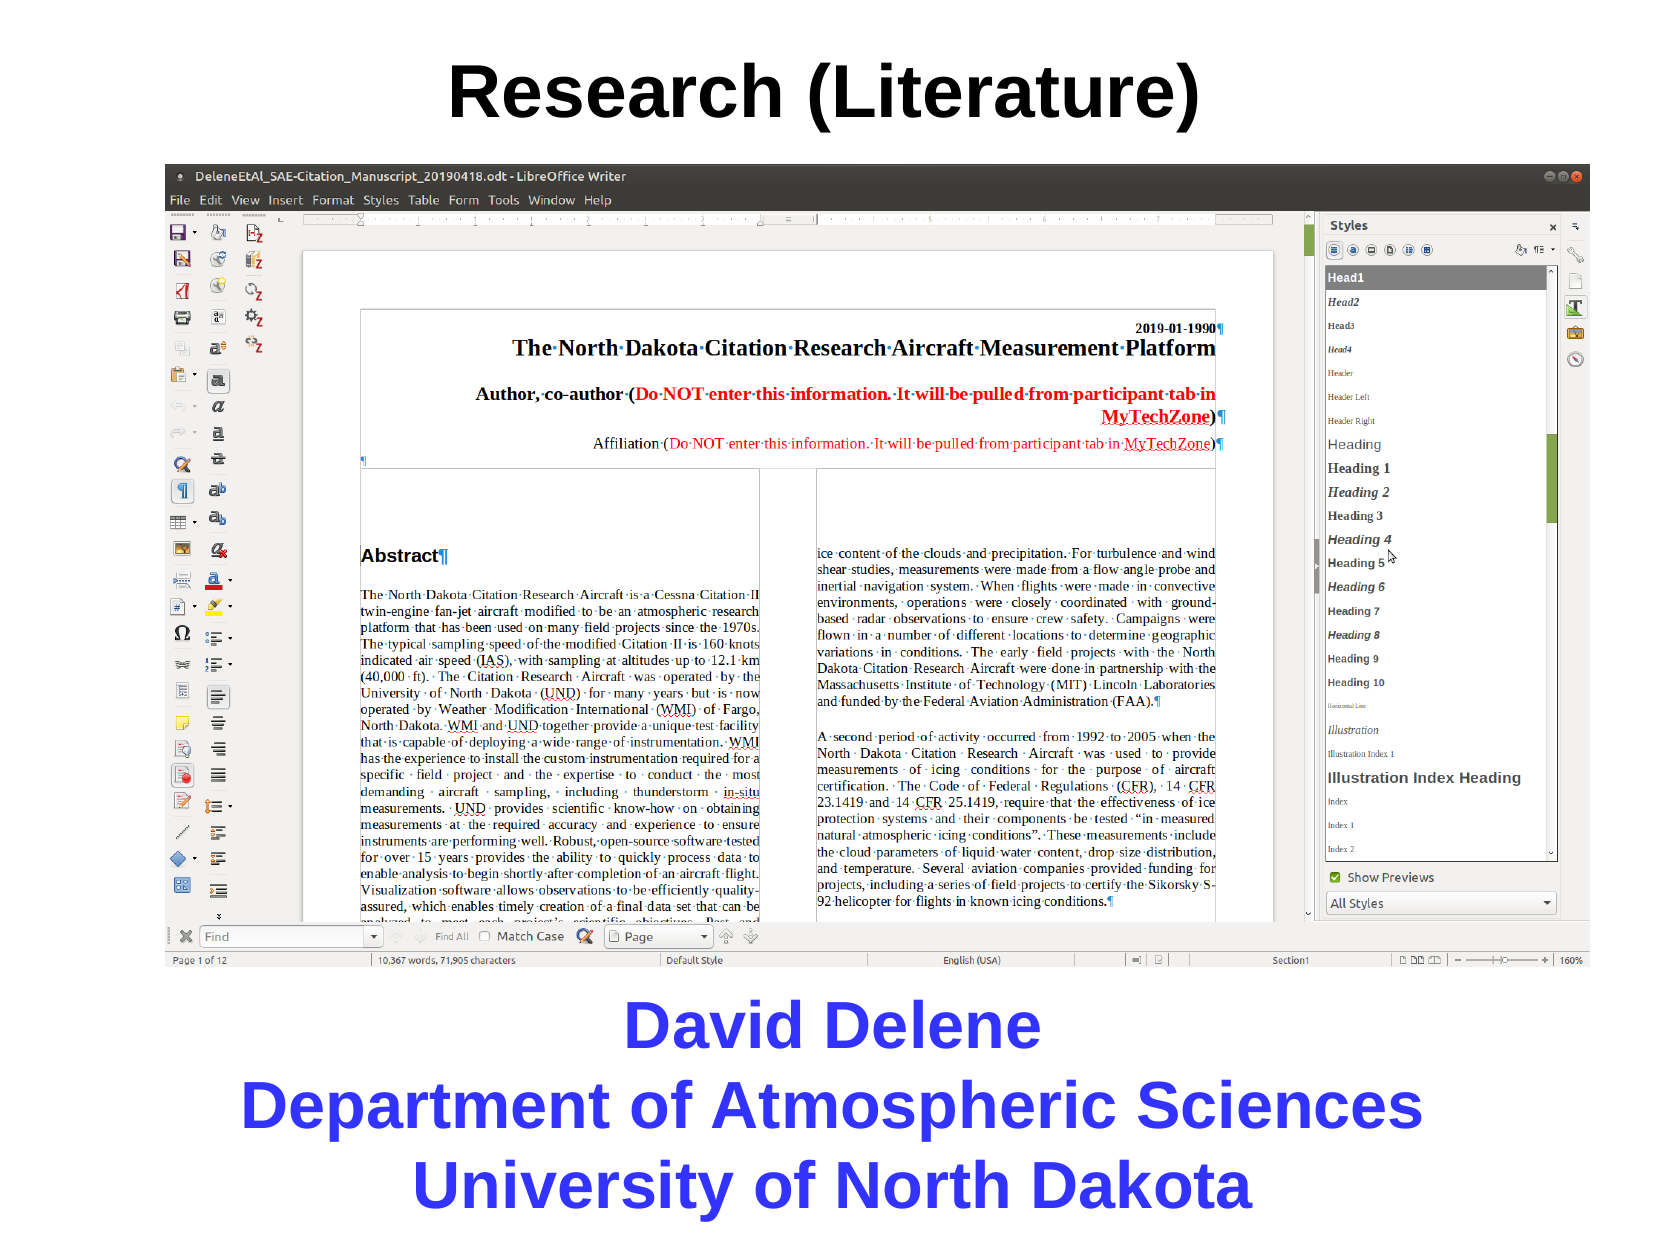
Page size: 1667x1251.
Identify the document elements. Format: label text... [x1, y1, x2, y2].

title Research (Literature) [37, 31, 1613, 145]
picture [165, 164, 1590, 967]
title David Delene Department of Atmospheric Sciences University of North Dakota [0, 974, 1667, 1230]
